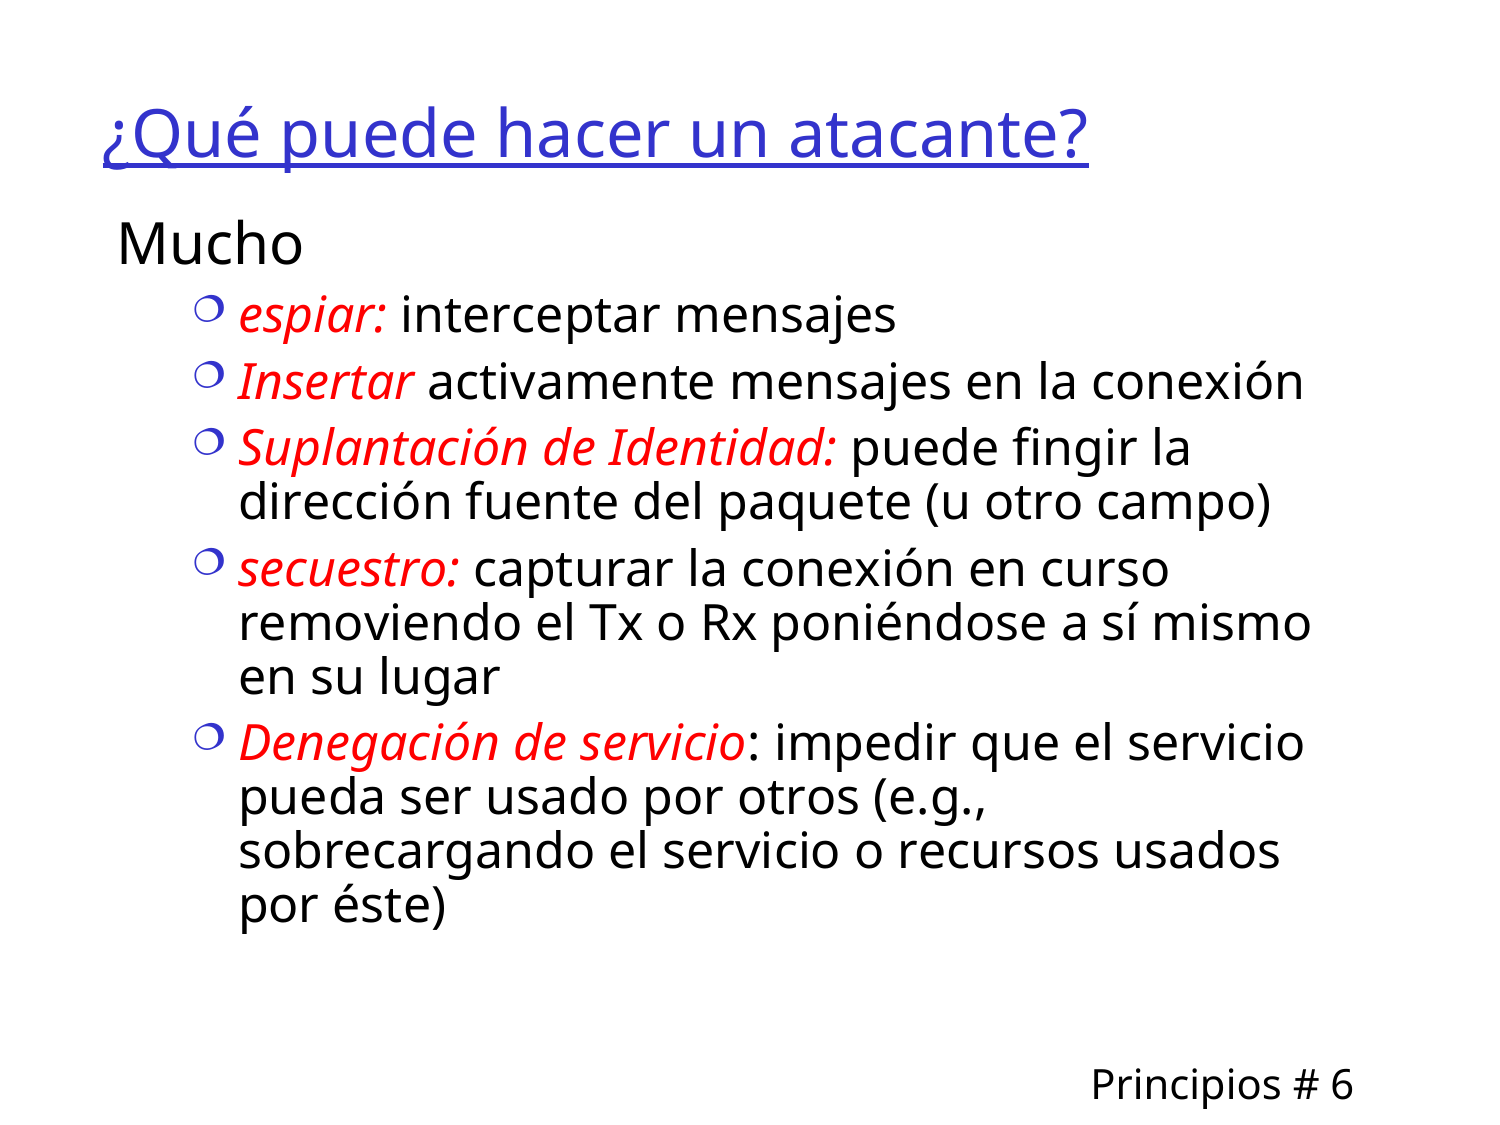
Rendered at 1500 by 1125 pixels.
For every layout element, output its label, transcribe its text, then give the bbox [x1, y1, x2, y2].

list Mucho espiar: interceptar mensajes Insertar activamente mensajes en la conexión Suplantación de Identidad: puede fingir la dirección fuente del paquete (u otro campo) secuestro: capturar la conexión en curso removiendo el Tx o Rx poniéndose a sí mismo en su lugar Denegación de servicio: impedir que el servicio pueda ser usado por otros (e.g., sobrecargando el servicio o recursos usados por éste) [101, 206, 1377, 970]
title ¿Qué puede hacer un atacante? [87, 37, 1437, 225]
